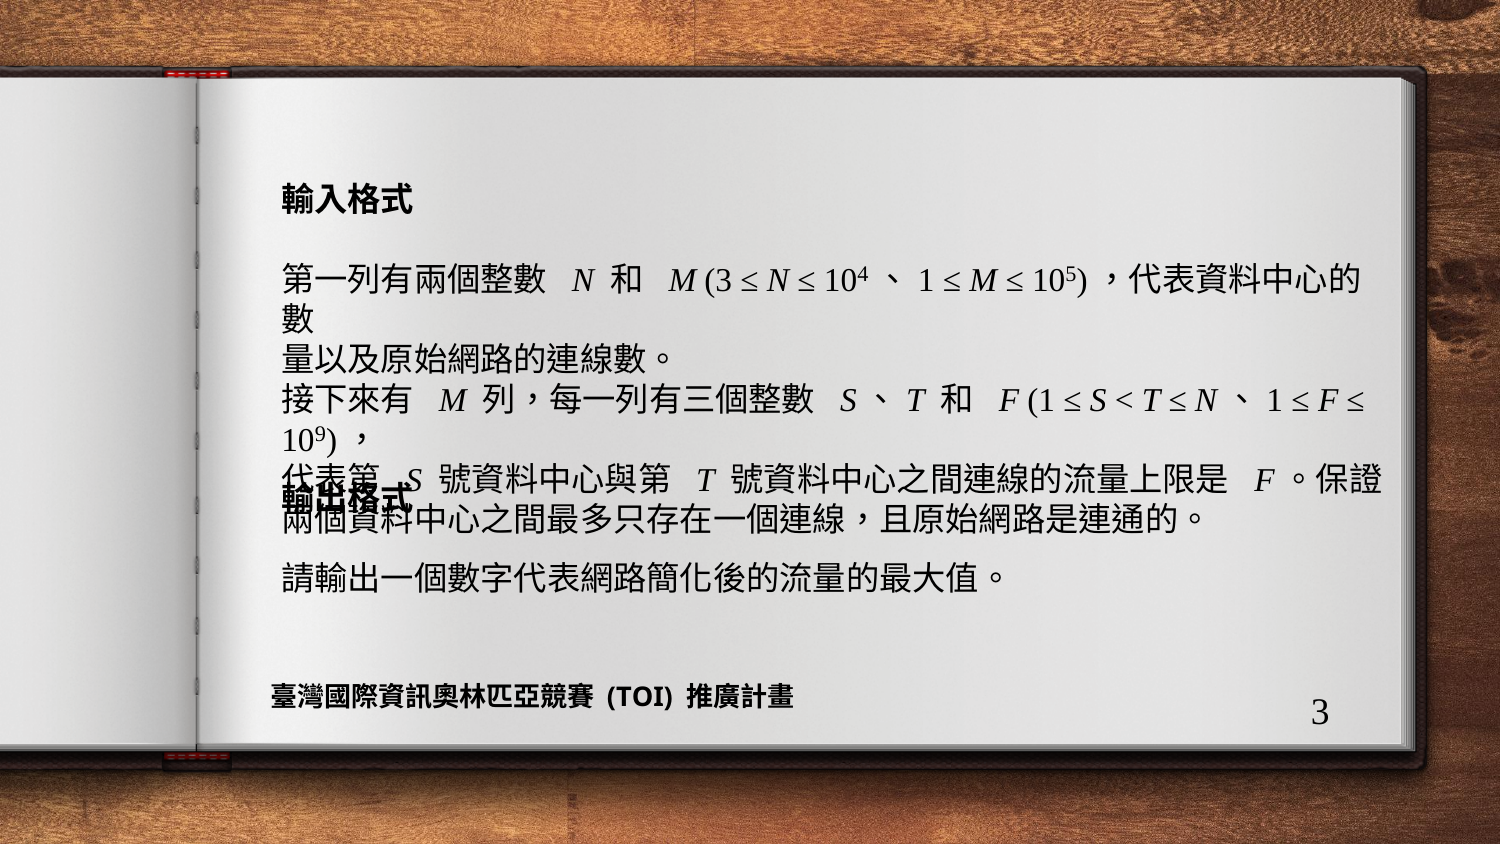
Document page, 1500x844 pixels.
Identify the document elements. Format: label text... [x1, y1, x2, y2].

text_box 輸入格式 第一列有兩個整數 N 和 M (3 ≤ N ≤ 104、1 ≤ M ≤ 105)，代表資料中心的數 量以及原始網路的連線數。 接下來有 M 列，每一列有三個整數 S、T 和 F (1 ≤ S < T ≤ N、1 ≤ F ≤ 109)， 代表第 S 號資料中心與第 T 號資料中心之間連線的流量上限是 F。保證兩個資料中心之間最多只存在一個連線，且原始網路是連通的。 [266, 171, 1400, 545]
text_box [1295, 672, 1386, 737]
text_box 輸出格式 請輸出一個數字代表網路簡化後的流量的最大值。 [266, 469, 1368, 604]
